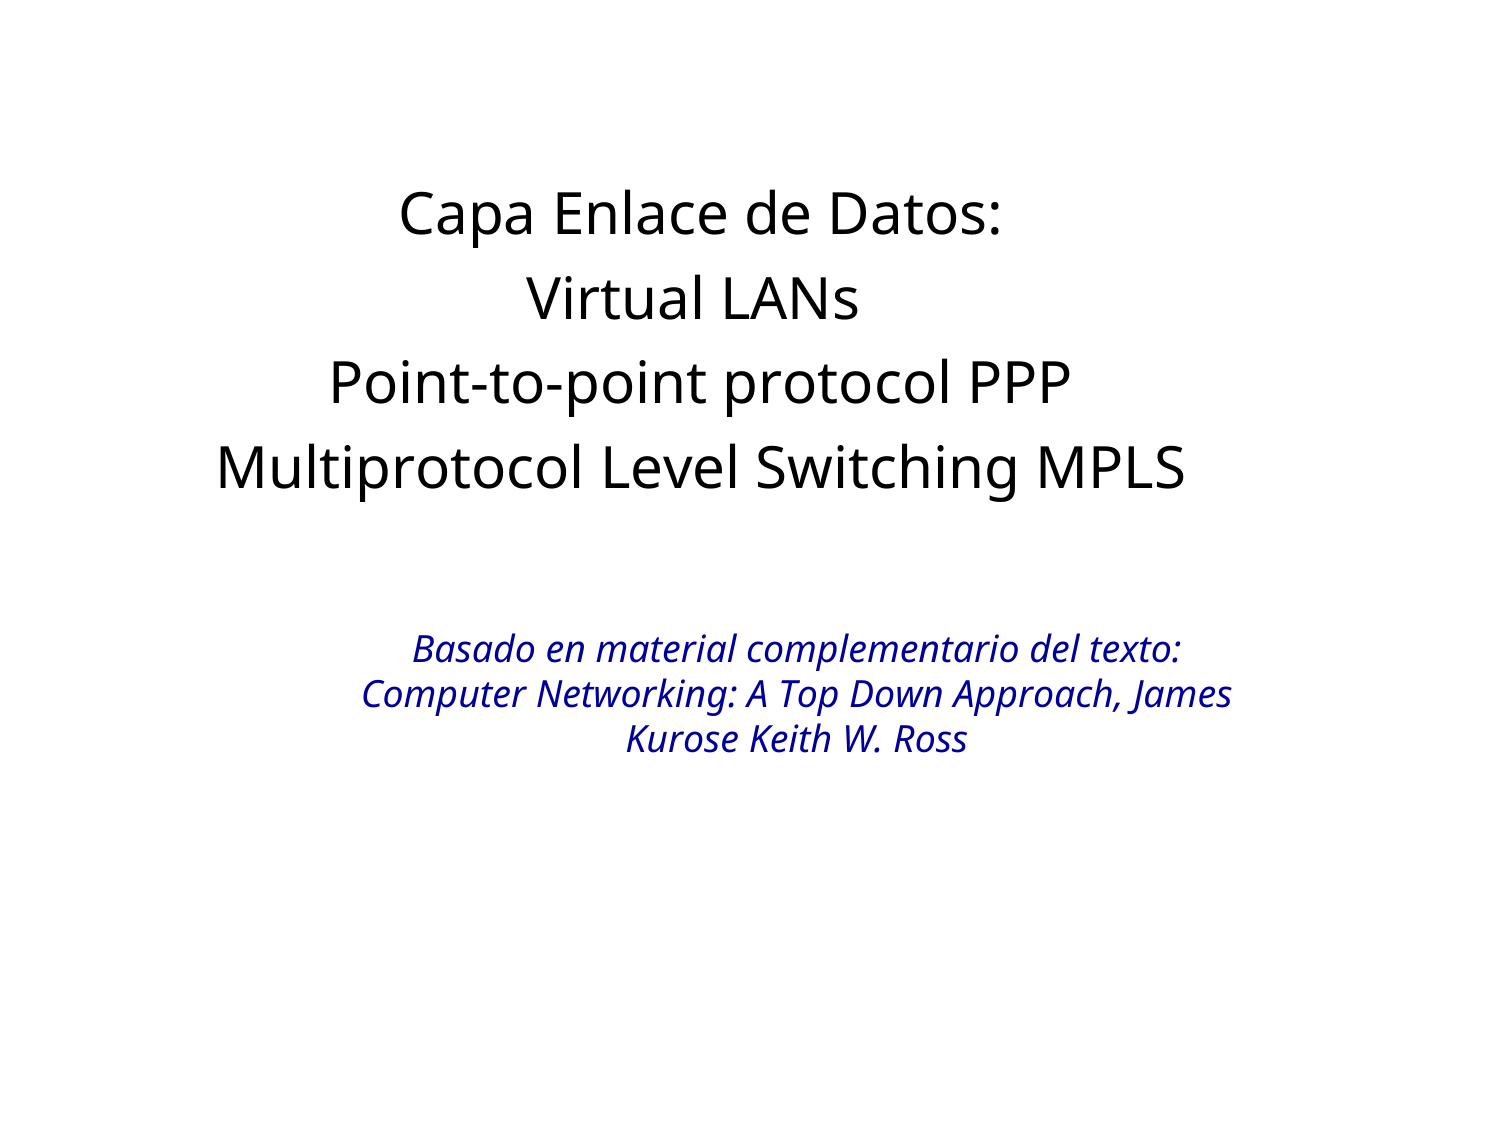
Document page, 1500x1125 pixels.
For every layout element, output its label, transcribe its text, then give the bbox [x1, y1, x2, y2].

subtitle Capa Enlace de Datos: Virtual LANs Point-to-point protocol PPP Multiprotocol Level Switching MPLS [87, 104, 1315, 572]
text_box Basado en material complementario del texto: Computer Networking: A Top Down Approach, James Kurose Keith W. Ross [323, 594, 1272, 836]
